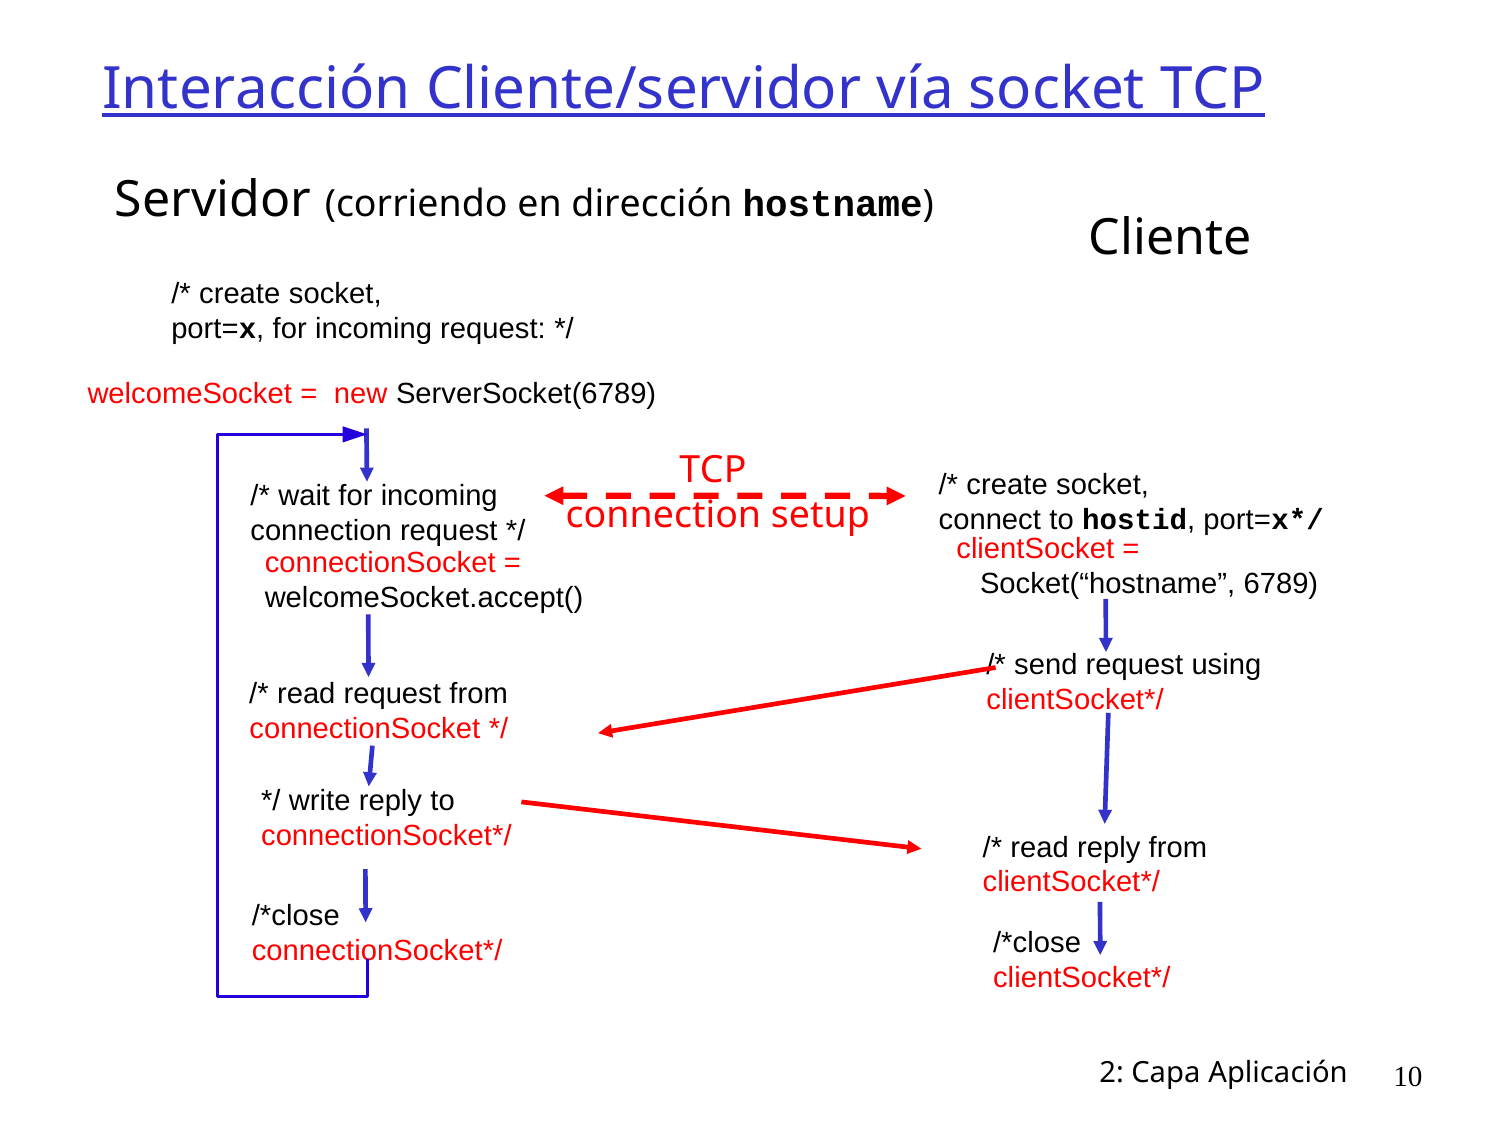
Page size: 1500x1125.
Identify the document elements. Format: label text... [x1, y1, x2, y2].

text_box /* create socket, connect to hostid, port=x*/ [923, 457, 1339, 543]
text_box Cliente [1073, 203, 1267, 274]
text_box */ write reply to connectionSocket*/ [246, 773, 528, 859]
text_box /*close clientSocket*/ [978, 915, 1187, 1001]
text_box /* wait for incoming connection request */ [235, 468, 542, 554]
text_box /* send request using clientSocket*/ [971, 637, 1278, 723]
text_box /* read request from connectionSocket */ [234, 666, 524, 753]
text_box TCP connection setup [550, 442, 886, 544]
title Interacción Cliente/servidor vía socket TCP [87, 15, 1463, 158]
text_box /*close connectionSocket*/ [237, 888, 519, 975]
text_box welcomeSocket = new ServerSocket(6789)‏ [72, 367, 672, 418]
text_box connectionSocket = welcomeSocket.accept()‏ [249, 535, 600, 622]
text_box clientSocket = Socket(“hostname”, 6789)‏ [941, 521, 1334, 608]
text_box Servidor (corriendo en dirección hostname)‏ [100, 165, 950, 236]
text_box /* create socket, port=x, for incoming request: */ [156, 266, 590, 353]
text_box /* read reply from clientSocket*/ [967, 819, 1223, 906]
